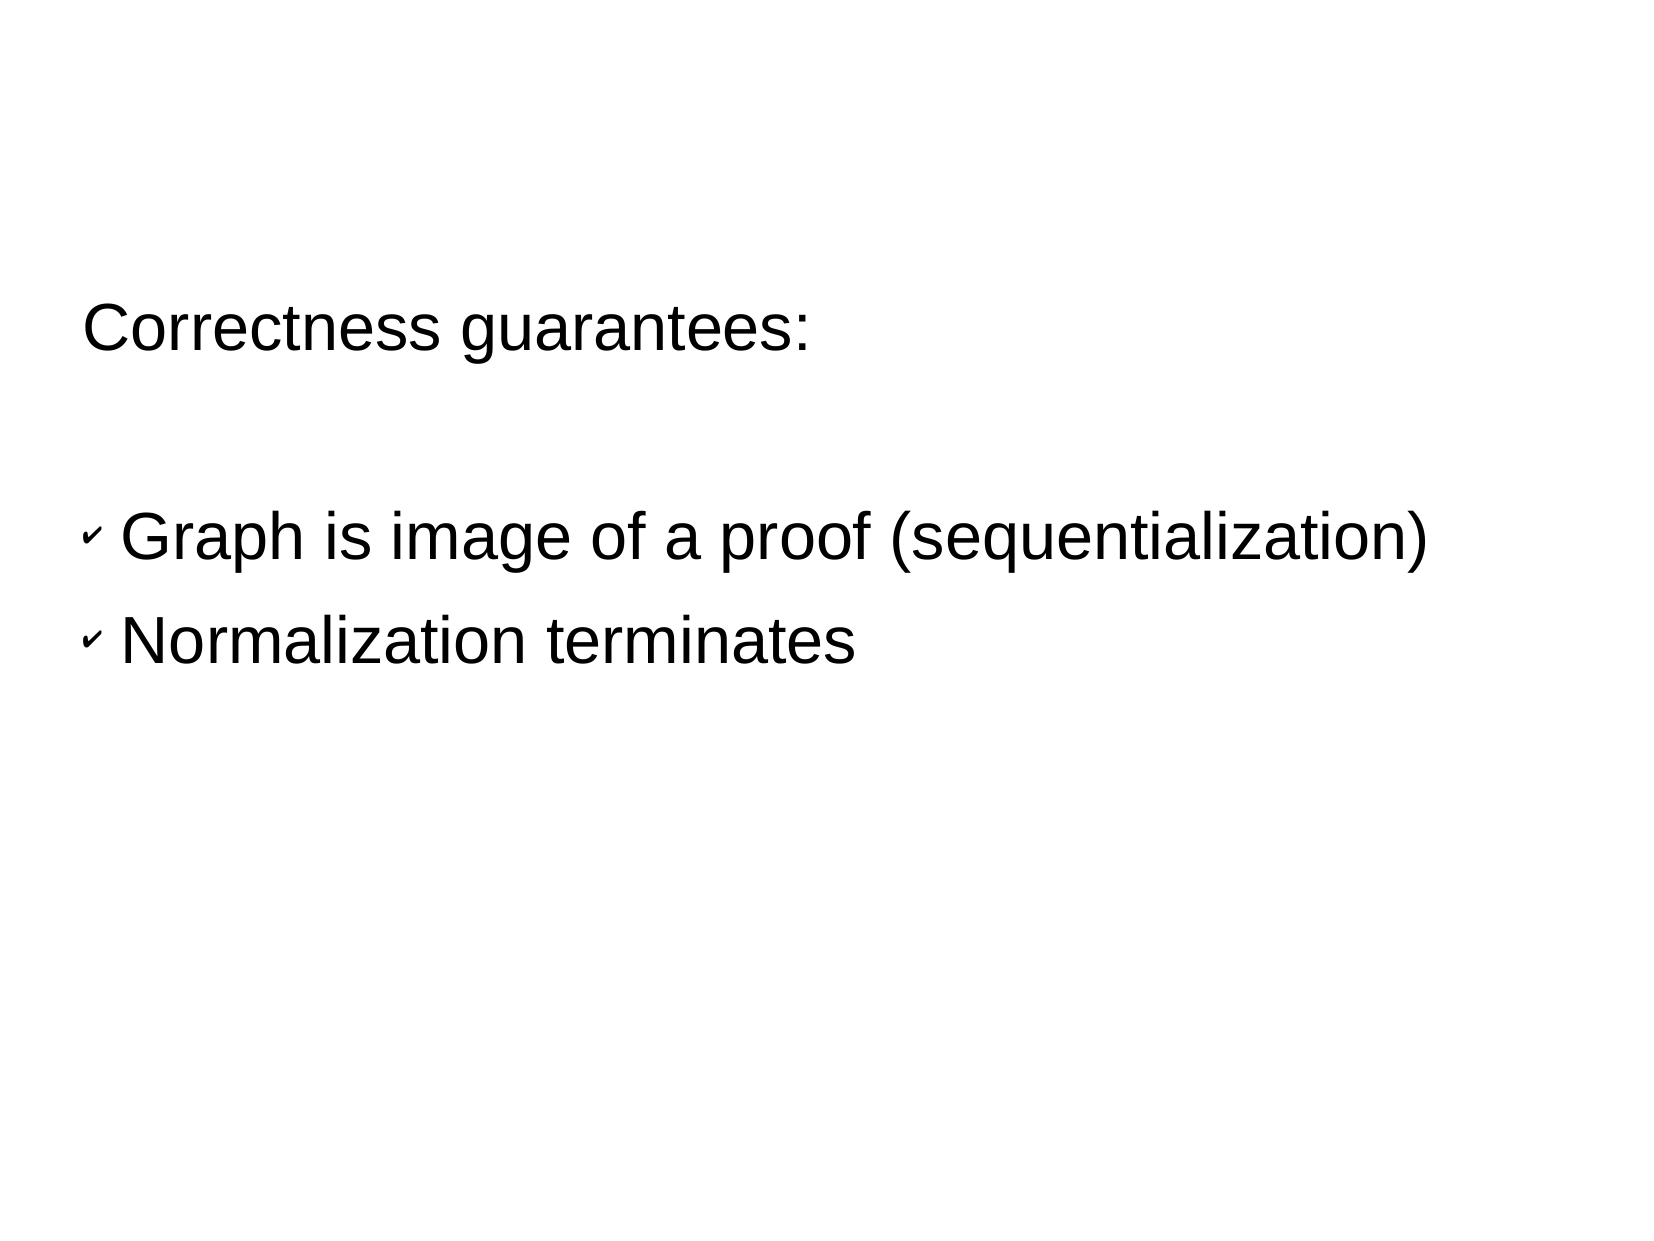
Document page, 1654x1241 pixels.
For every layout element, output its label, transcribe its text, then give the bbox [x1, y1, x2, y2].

list Correctness guarantees: Graph is image of a proof (sequentialization) Normalization terminates [82, 290, 1571, 1109]
